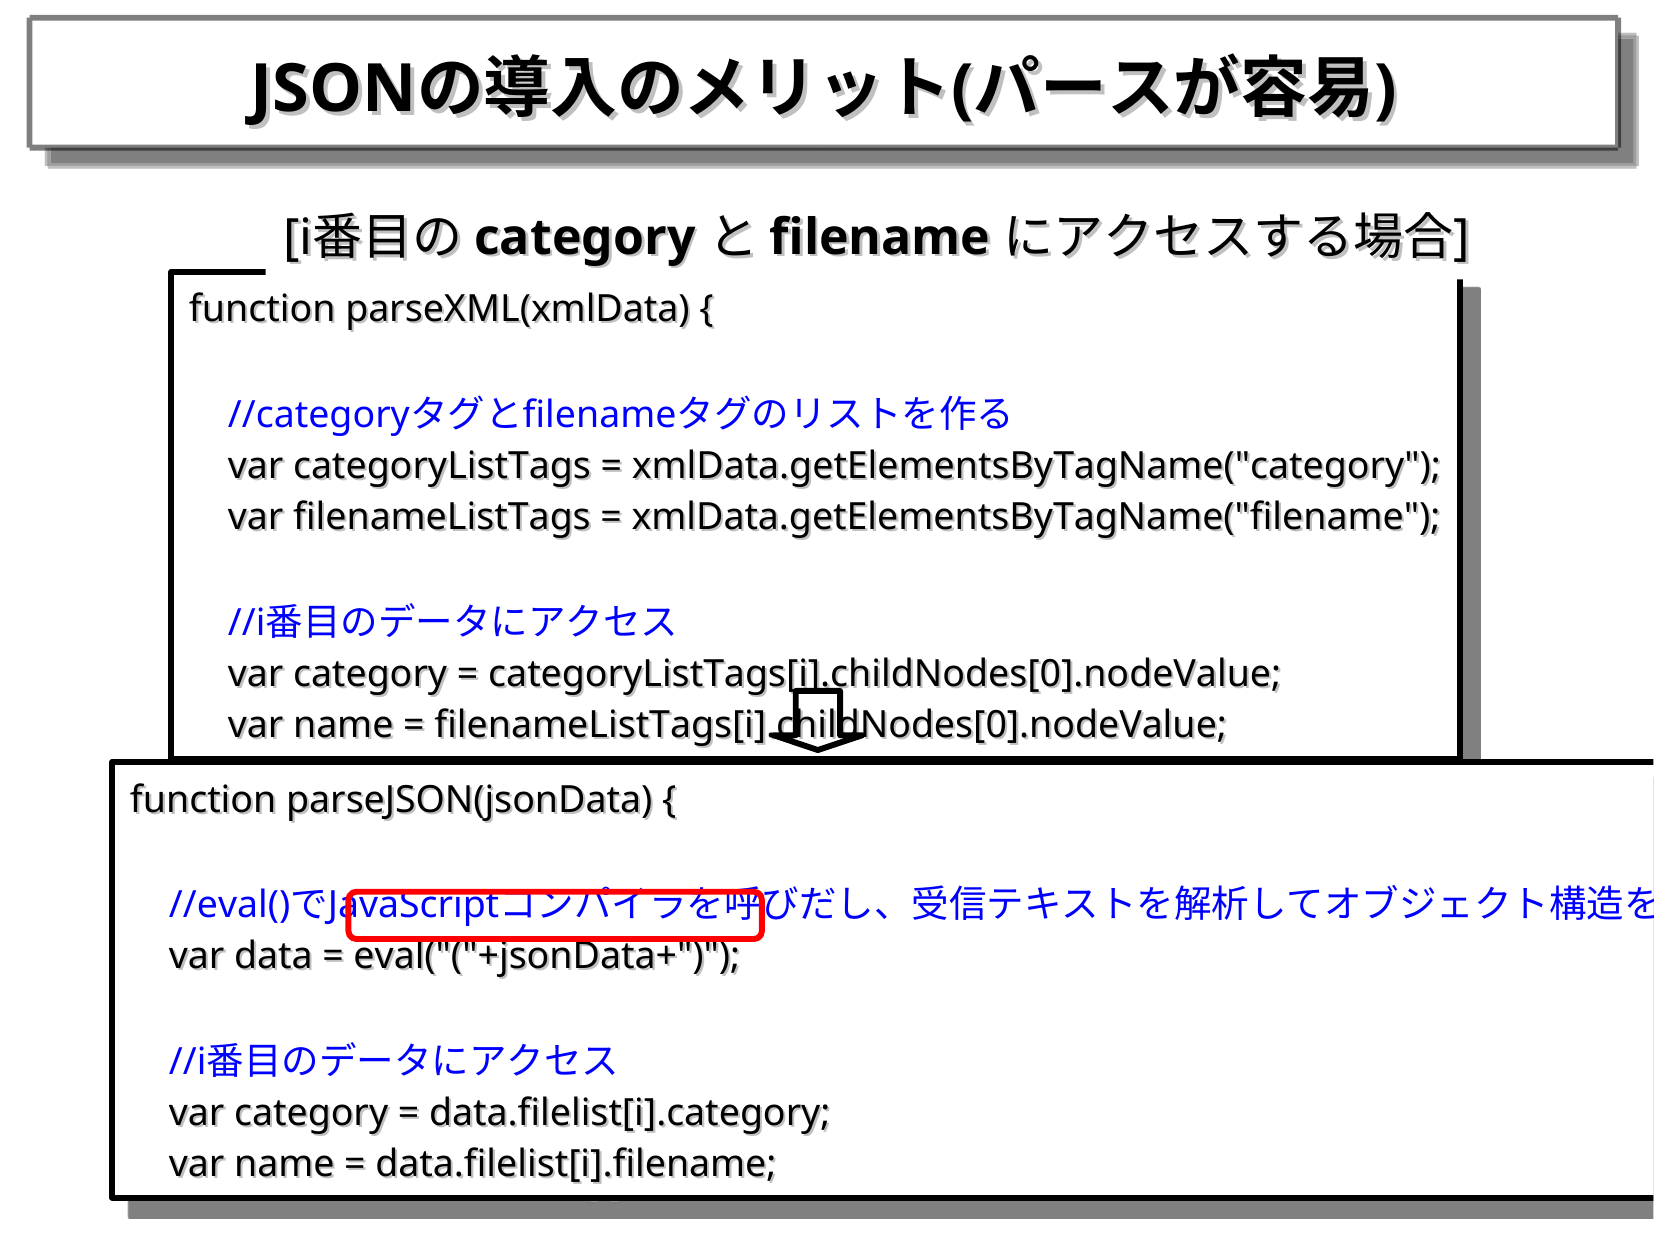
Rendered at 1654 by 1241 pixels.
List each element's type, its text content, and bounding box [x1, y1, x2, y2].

text_box JSONの導入のメリット(パースが容易) [29, 17, 1619, 148]
text_box function parseJSON(jsonData) { //eval()でJavaScriptコンパイラを呼びだし、受信テキストを解析してオブジェクト構造を作る var data = eval("("+jsonData+")"); //i番目のデータにアクセス var category = data.filelist[i].category; var name = data.filelist[i].filename; [112, 761, 1523, 1105]
text_box [i番目の category と filename にアクセスする場合] [265, 185, 1347, 261]
text_box function parseXML(xmlData) { //categoryタグとfilenameタグのリストを作る var categoryListTags = xmlData.getElementsByTagName("category"); var filenameListTags = xmlData.getElementsByTagName("filename"); //i番目のデータにアクセス var category = categoryListTags[i].childNodes[0].nodeValue; var name = filenameListTags[i].childNodes[0].nodeValue; [171, 271, 1443, 655]
